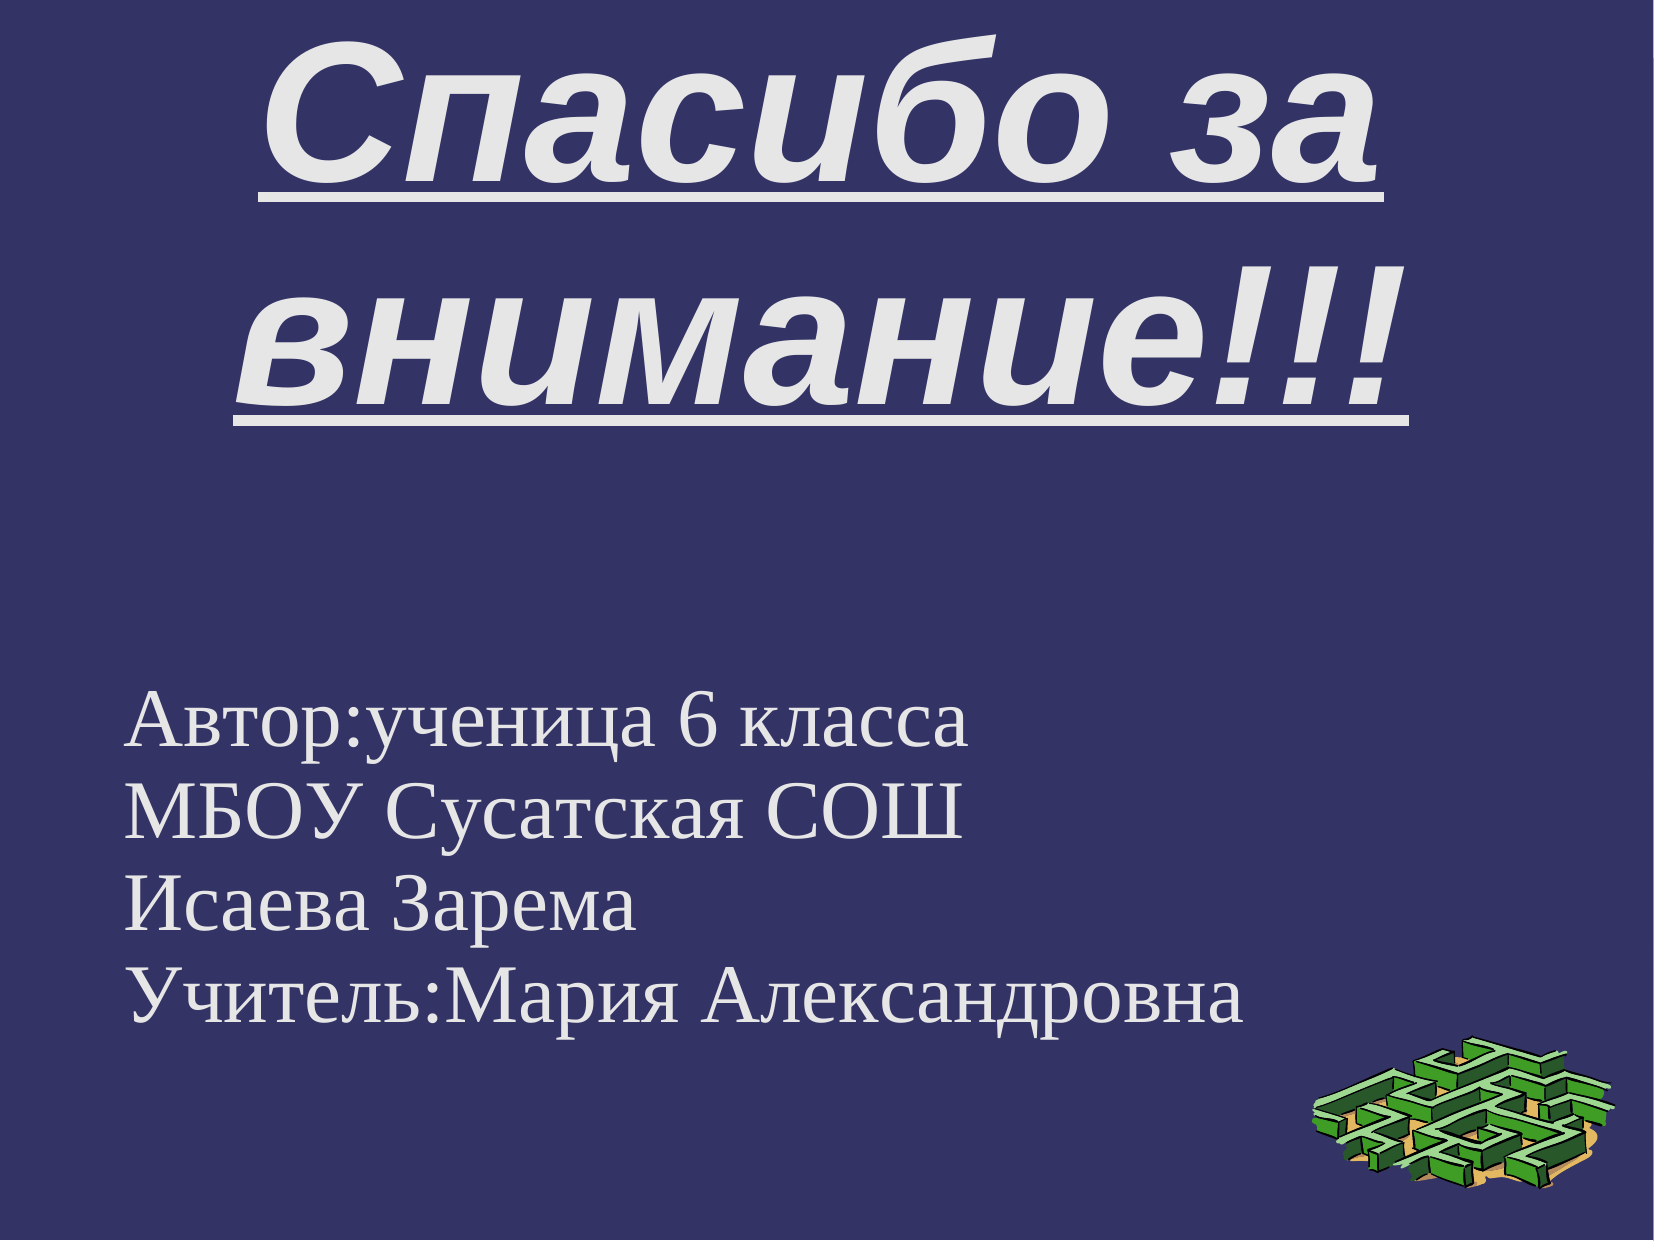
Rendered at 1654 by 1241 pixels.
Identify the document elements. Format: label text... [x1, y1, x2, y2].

title Спасибо за внимание!!! [76, 0, 1565, 448]
subtitle Автор:ученица 6 класса МБОУ Сусатская СОШ Исаева Зарема Учитель:Мария Александровна [123, 501, 1536, 1211]
